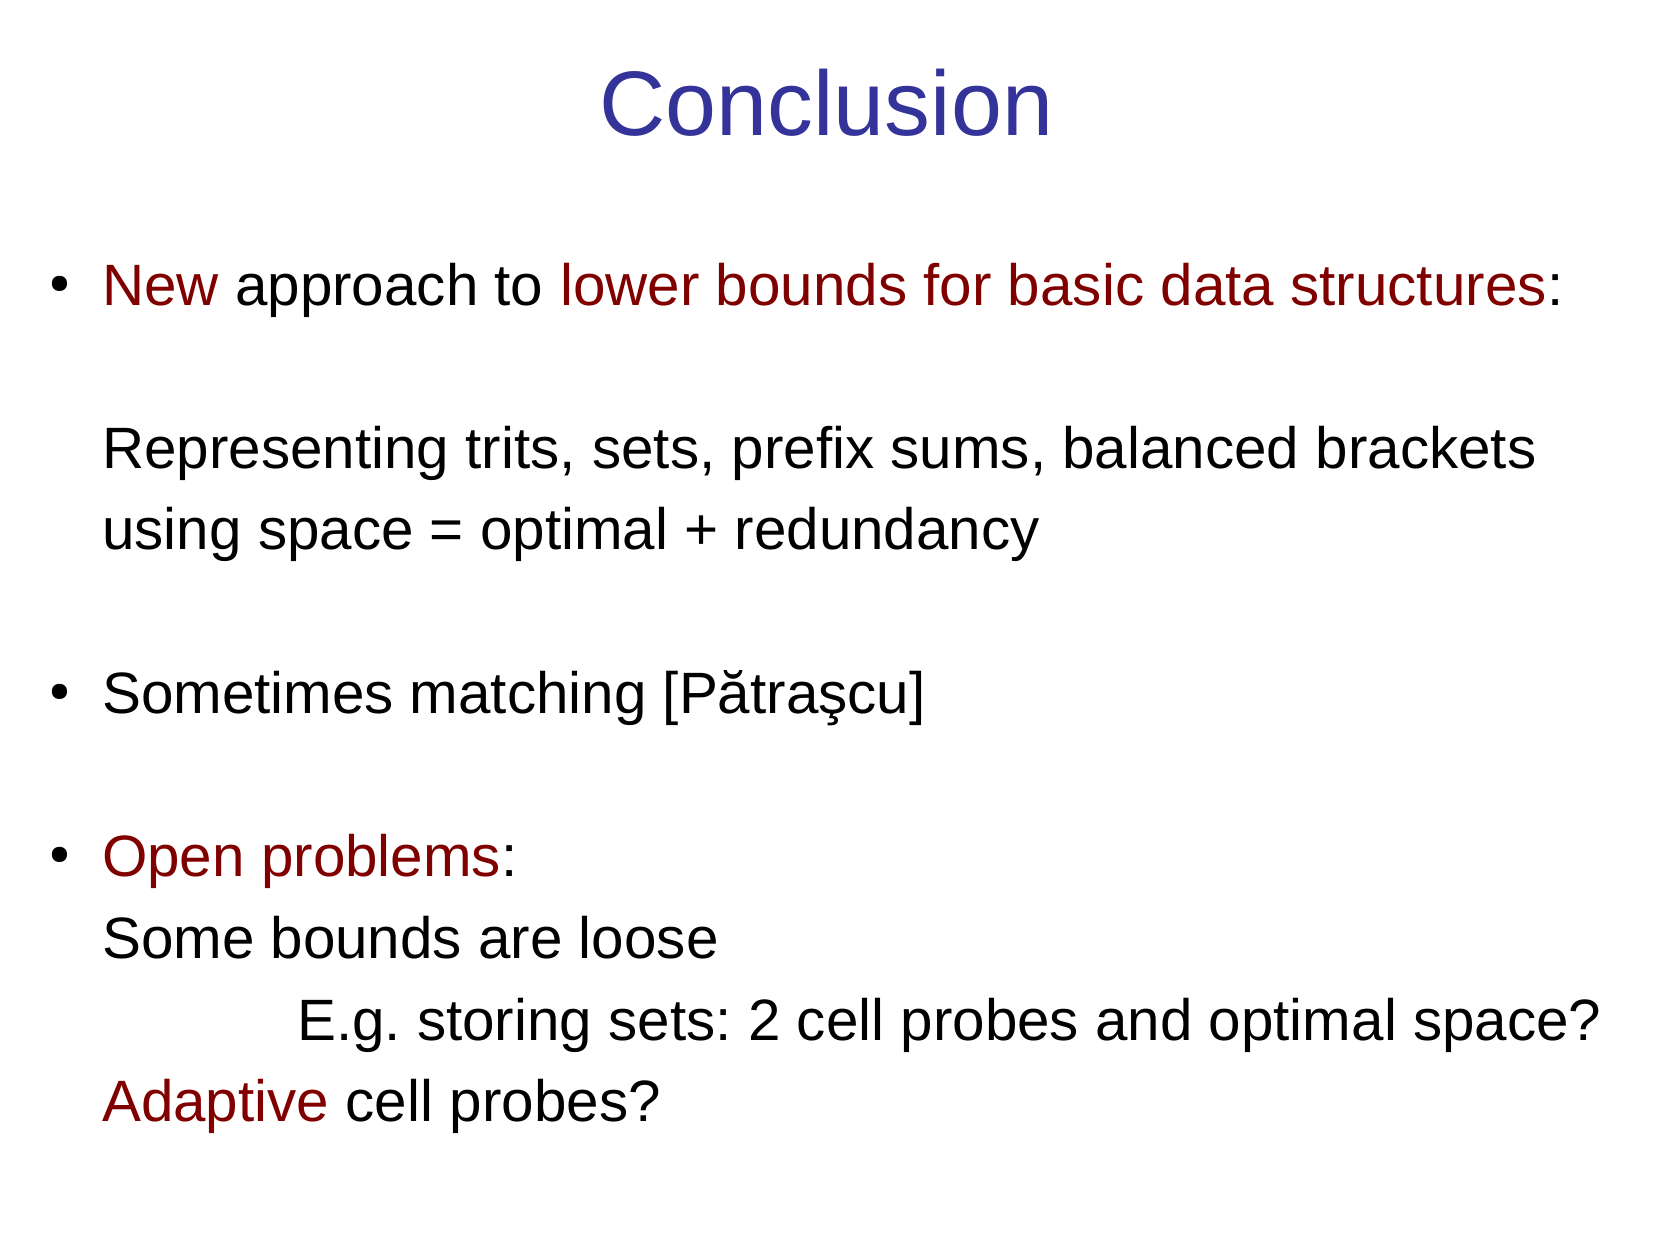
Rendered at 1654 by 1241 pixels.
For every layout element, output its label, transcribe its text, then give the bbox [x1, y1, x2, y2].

title Conclusion [124, 0, 1530, 208]
list New approach to lower bounds for basic data structures: Representing trits, sets, prefix sums, balanced brackets using space = optimal + redundancy Sometimes matching [Pătraşcu] Open problems: Some bounds are loose E.g. storing sets: 2 cell probes and optimal space? Adaptive cell probes? [16, 162, 1654, 1163]
